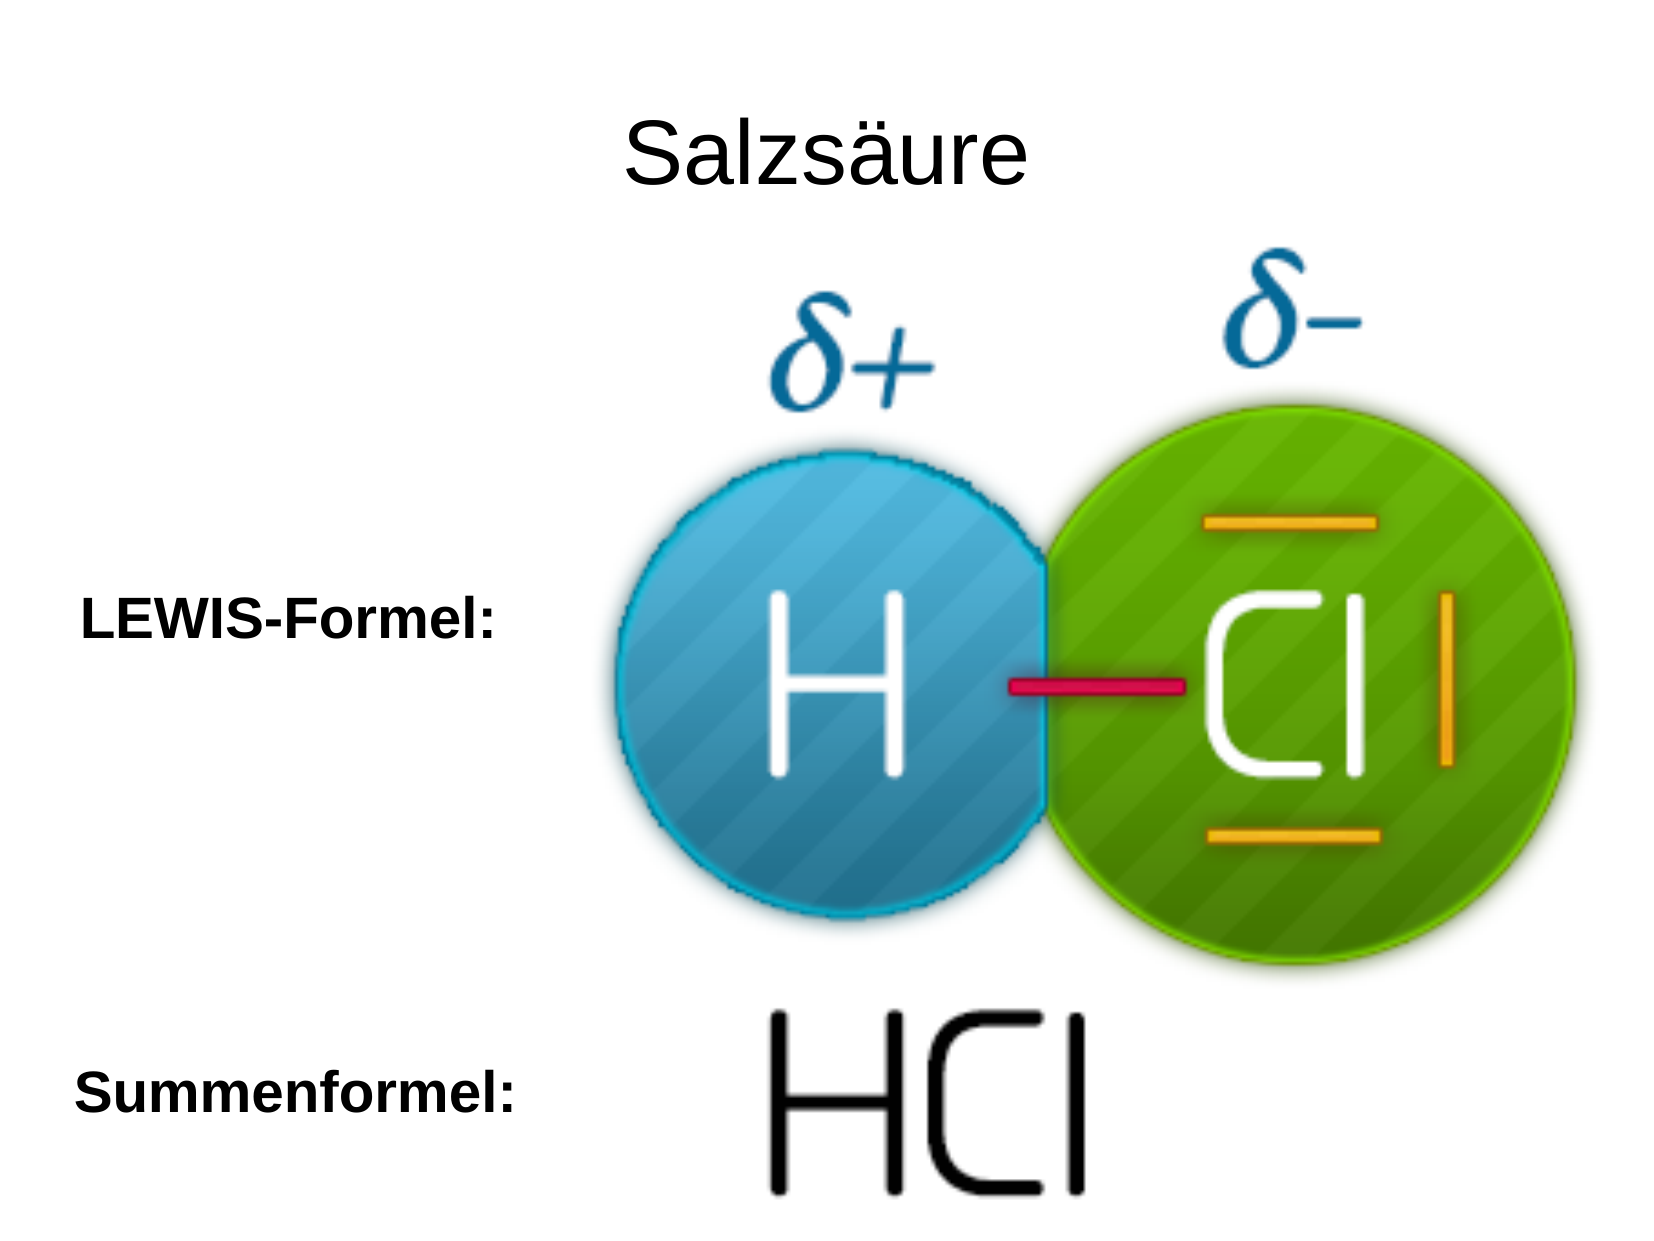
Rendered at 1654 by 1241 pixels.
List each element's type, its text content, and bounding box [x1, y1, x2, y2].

text_box Summenformel: [59, 1052, 567, 1134]
text_box LEWIS-Formel: [64, 578, 514, 661]
picture [543, 202, 1654, 1240]
title Salzsäure [82, 49, 1571, 257]
